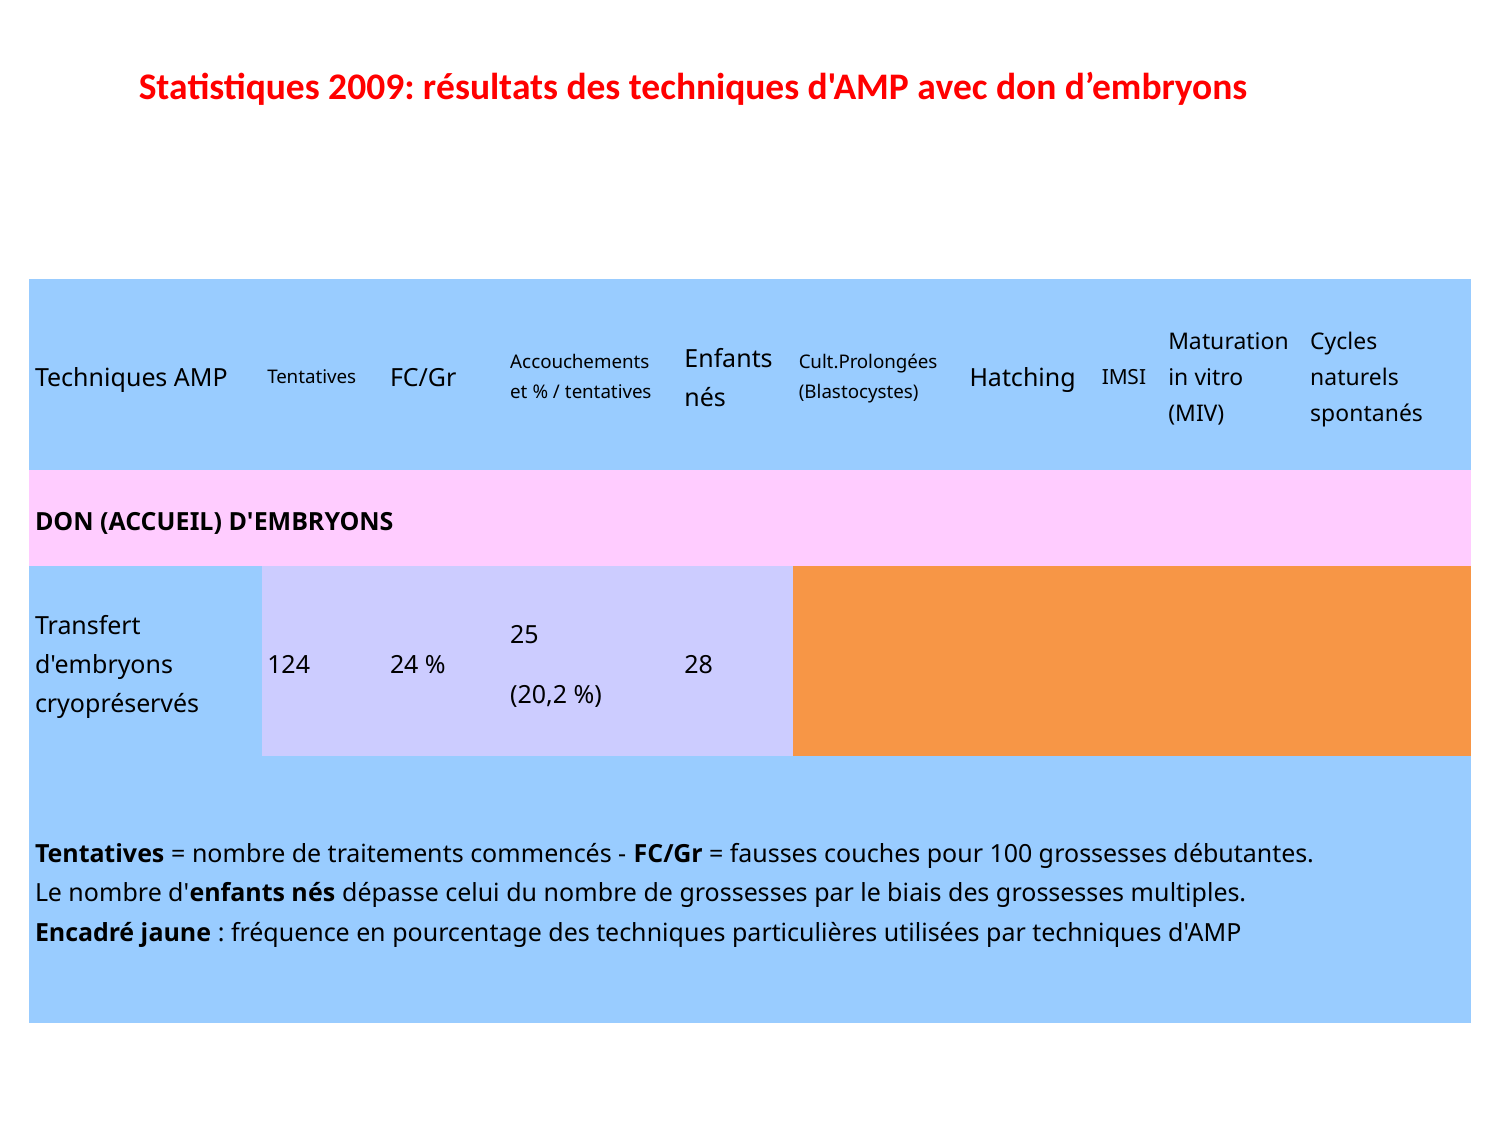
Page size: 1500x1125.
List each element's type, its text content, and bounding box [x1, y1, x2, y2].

table_cell 24 % [384, 566, 505, 756]
text_box Statistiques 2009: résultats des techniques d'AMP avec don d’embryons [123, 54, 1459, 115]
table_cell 25 (20,2 %) [505, 566, 679, 756]
table_header FC/Gr [384, 279, 505, 470]
table_header Hatching [964, 279, 1096, 470]
table_cell 28 [679, 566, 793, 756]
table_cell [964, 566, 1096, 756]
table_cell [1163, 566, 1305, 756]
table_header Cycles naturels spontanés [1305, 279, 1471, 470]
table_cell [1096, 566, 1163, 756]
table_header Techniques AMP [29, 279, 262, 470]
table_header Accouchements et % / tentatives [505, 279, 679, 470]
table_cell DON (ACCUEIL) D'EMBRYONS [29, 470, 1471, 566]
table_header Maturation in vitro (MIV) [1163, 279, 1305, 470]
table_cell Tentatives = nombre de traitements commencés - FC/Gr = fausses couches pour 100 grossesses débutantes. Le nombre d'enfants nés dépasse celui du nombre de grossesses par le biais des grossesses multiples. Encadré jaune : fréquence en pourcentage des techniques particulières utilisées par techniques d'AMP [29, 756, 1471, 1023]
table_header IMSI [1096, 279, 1163, 470]
table_cell Transfert d'embryons cryopréservés [29, 566, 262, 756]
table_header Cult.Prolongées (Blastocystes) [793, 279, 964, 470]
table_cell [1305, 566, 1471, 756]
table_cell 124 [262, 566, 384, 756]
table_header Enfants nés [679, 279, 793, 470]
table_cell [793, 566, 964, 756]
table_header Tentatives [262, 279, 384, 470]
